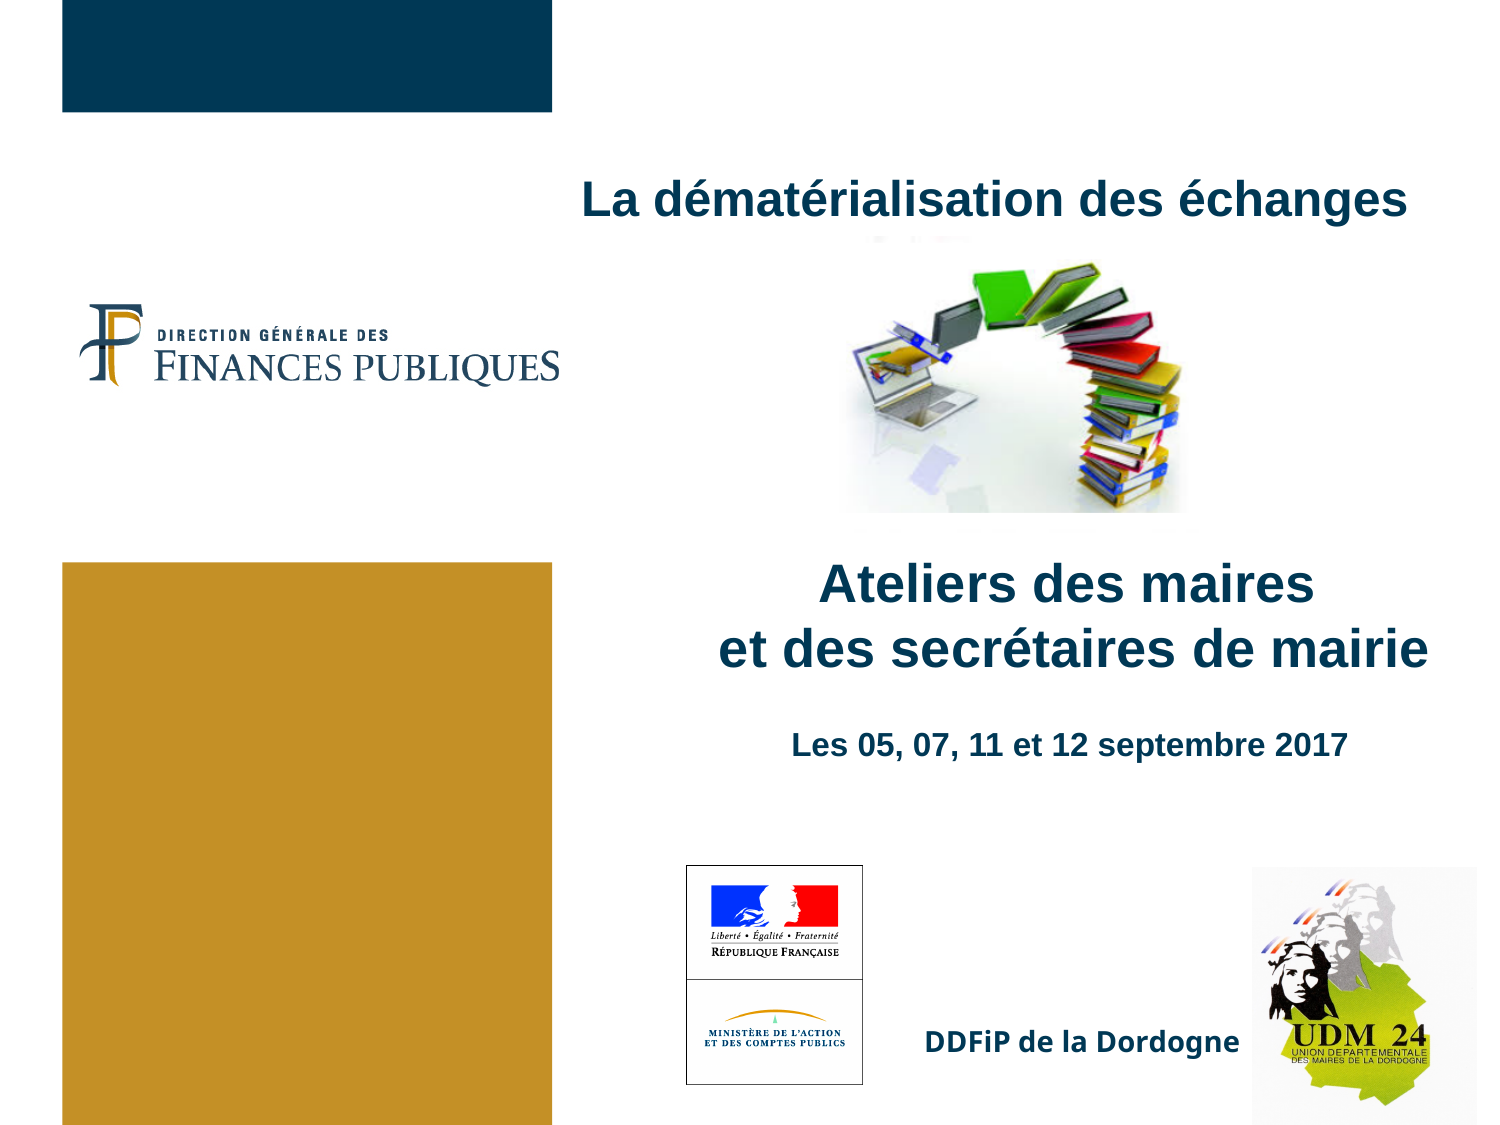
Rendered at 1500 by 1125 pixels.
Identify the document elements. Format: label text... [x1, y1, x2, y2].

title Ateliers des maires et des secrétaires de mairie Les 05, 07, 11 et 12 septembre 2017 [687, 548, 1463, 829]
picture [50, 274, 507, 416]
picture [839, 236, 1205, 533]
picture [686, 865, 863, 1085]
title La dématérialisation des échanges [507, 159, 1483, 485]
picture [1252, 867, 1477, 1125]
text_box DDFiP de la Dordogne [909, 1015, 1252, 1066]
